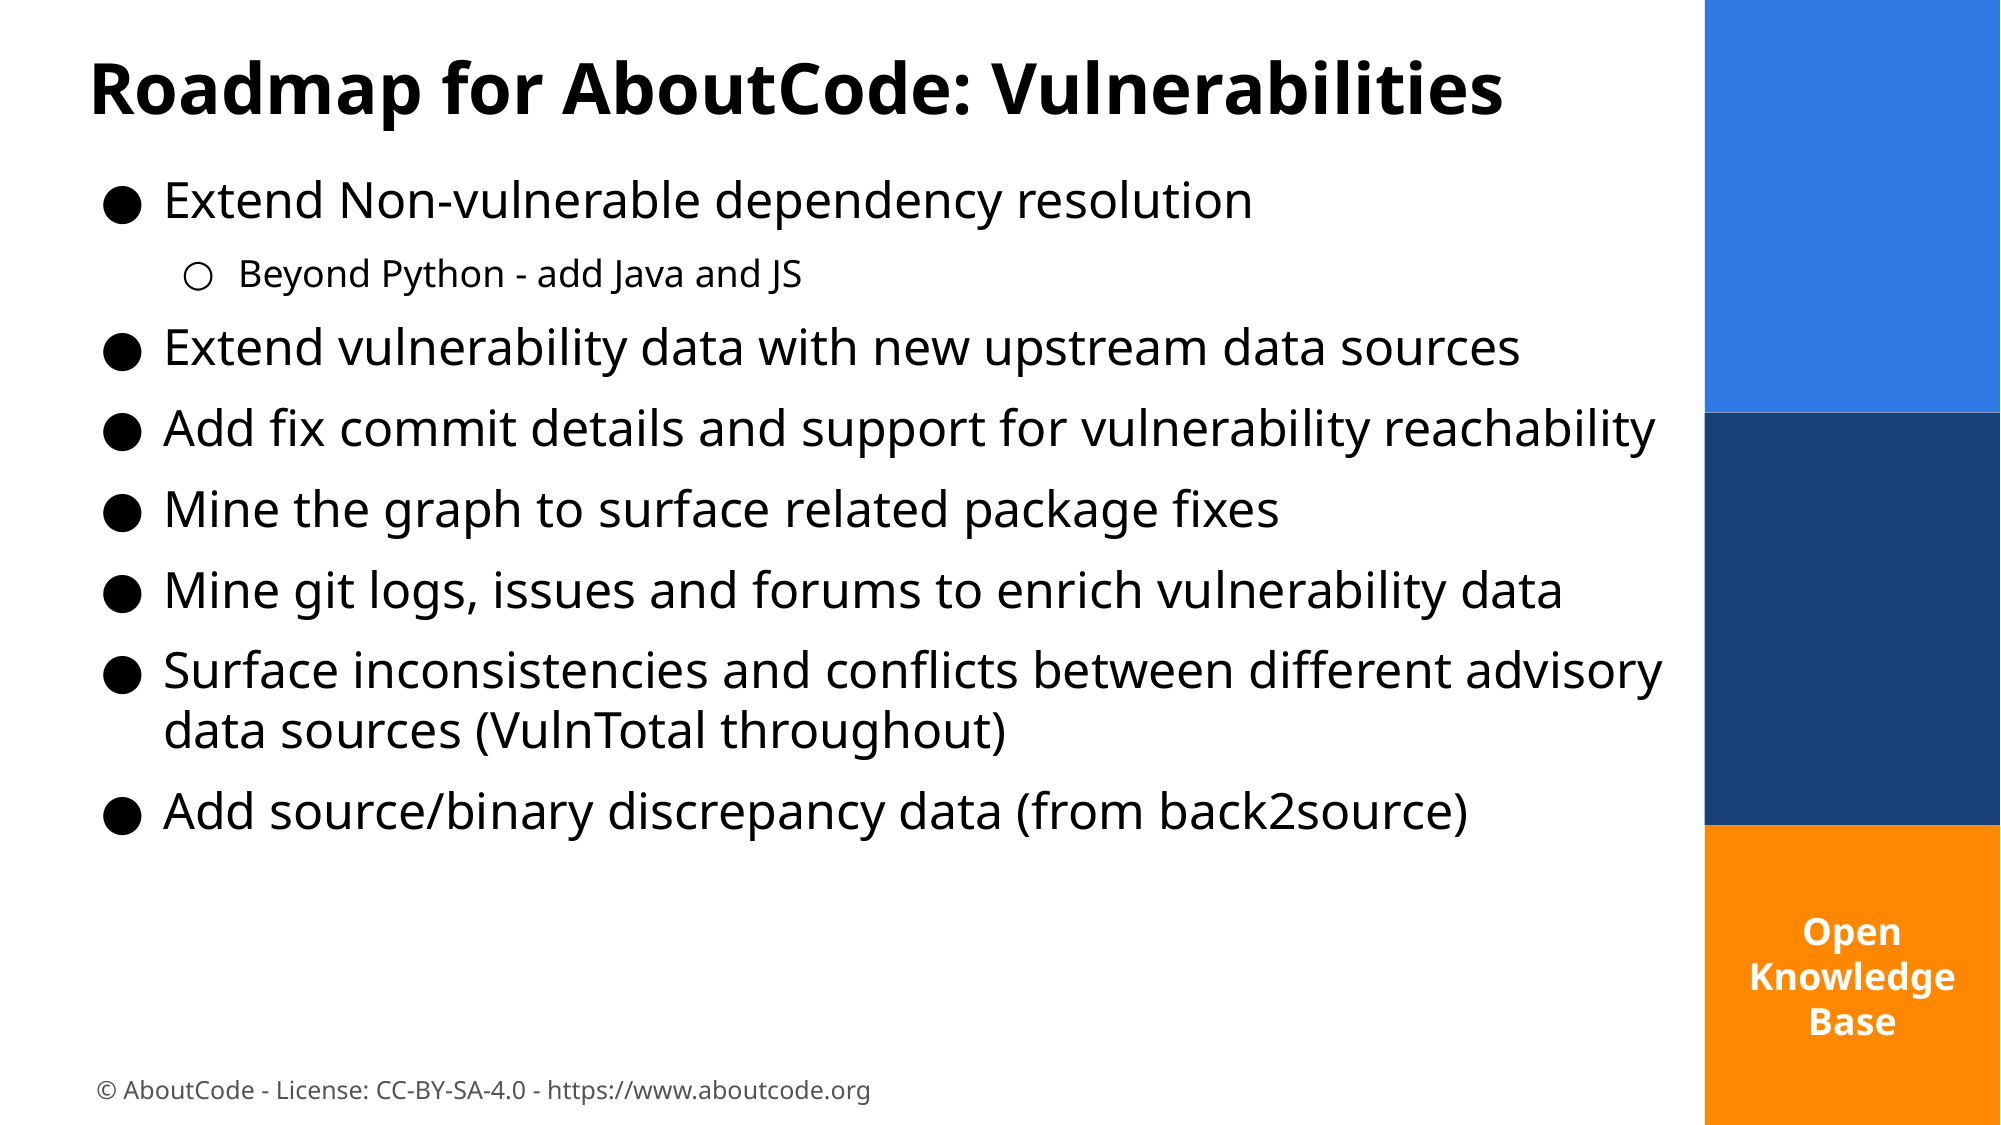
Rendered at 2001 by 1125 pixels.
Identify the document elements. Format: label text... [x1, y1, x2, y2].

text_box [1704, 0, 2000, 825]
title Roadmap for AboutCode: Vulnerabilities [68, 23, 1704, 148]
text_box Open Knowledge Base [1704, 825, 2000, 1125]
list Extend Non-vulnerable dependency resolution Beyond Python - add Java and JS Extend vulnerability data with new upstream data sources Add fix commit details and support for vulnerability reachability Mine the graph to surface related package fixes Mine git logs, issues and forums to enrich vulnerability data Surface inconsistencies and conflicts between different advisory data sources (VulnTotal throughout) Add source/binary discrepancy data (from back2source) [68, 148, 1704, 1000]
